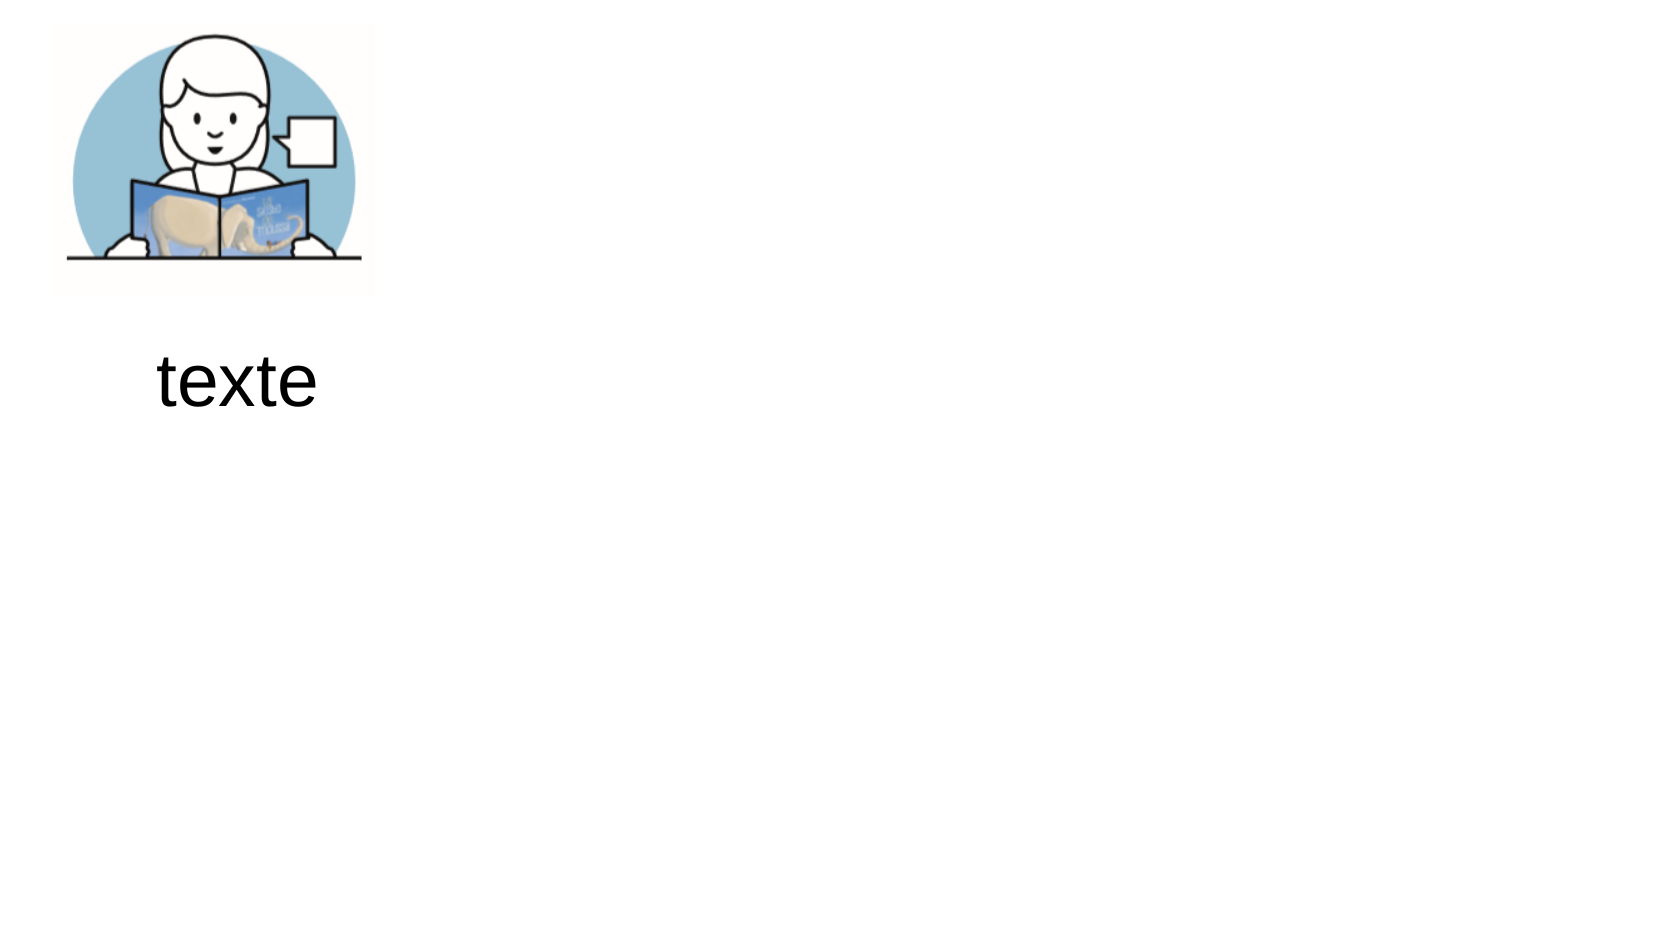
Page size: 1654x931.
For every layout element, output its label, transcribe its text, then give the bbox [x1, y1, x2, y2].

text_box texte [141, 330, 1536, 682]
picture [42, 23, 378, 298]
